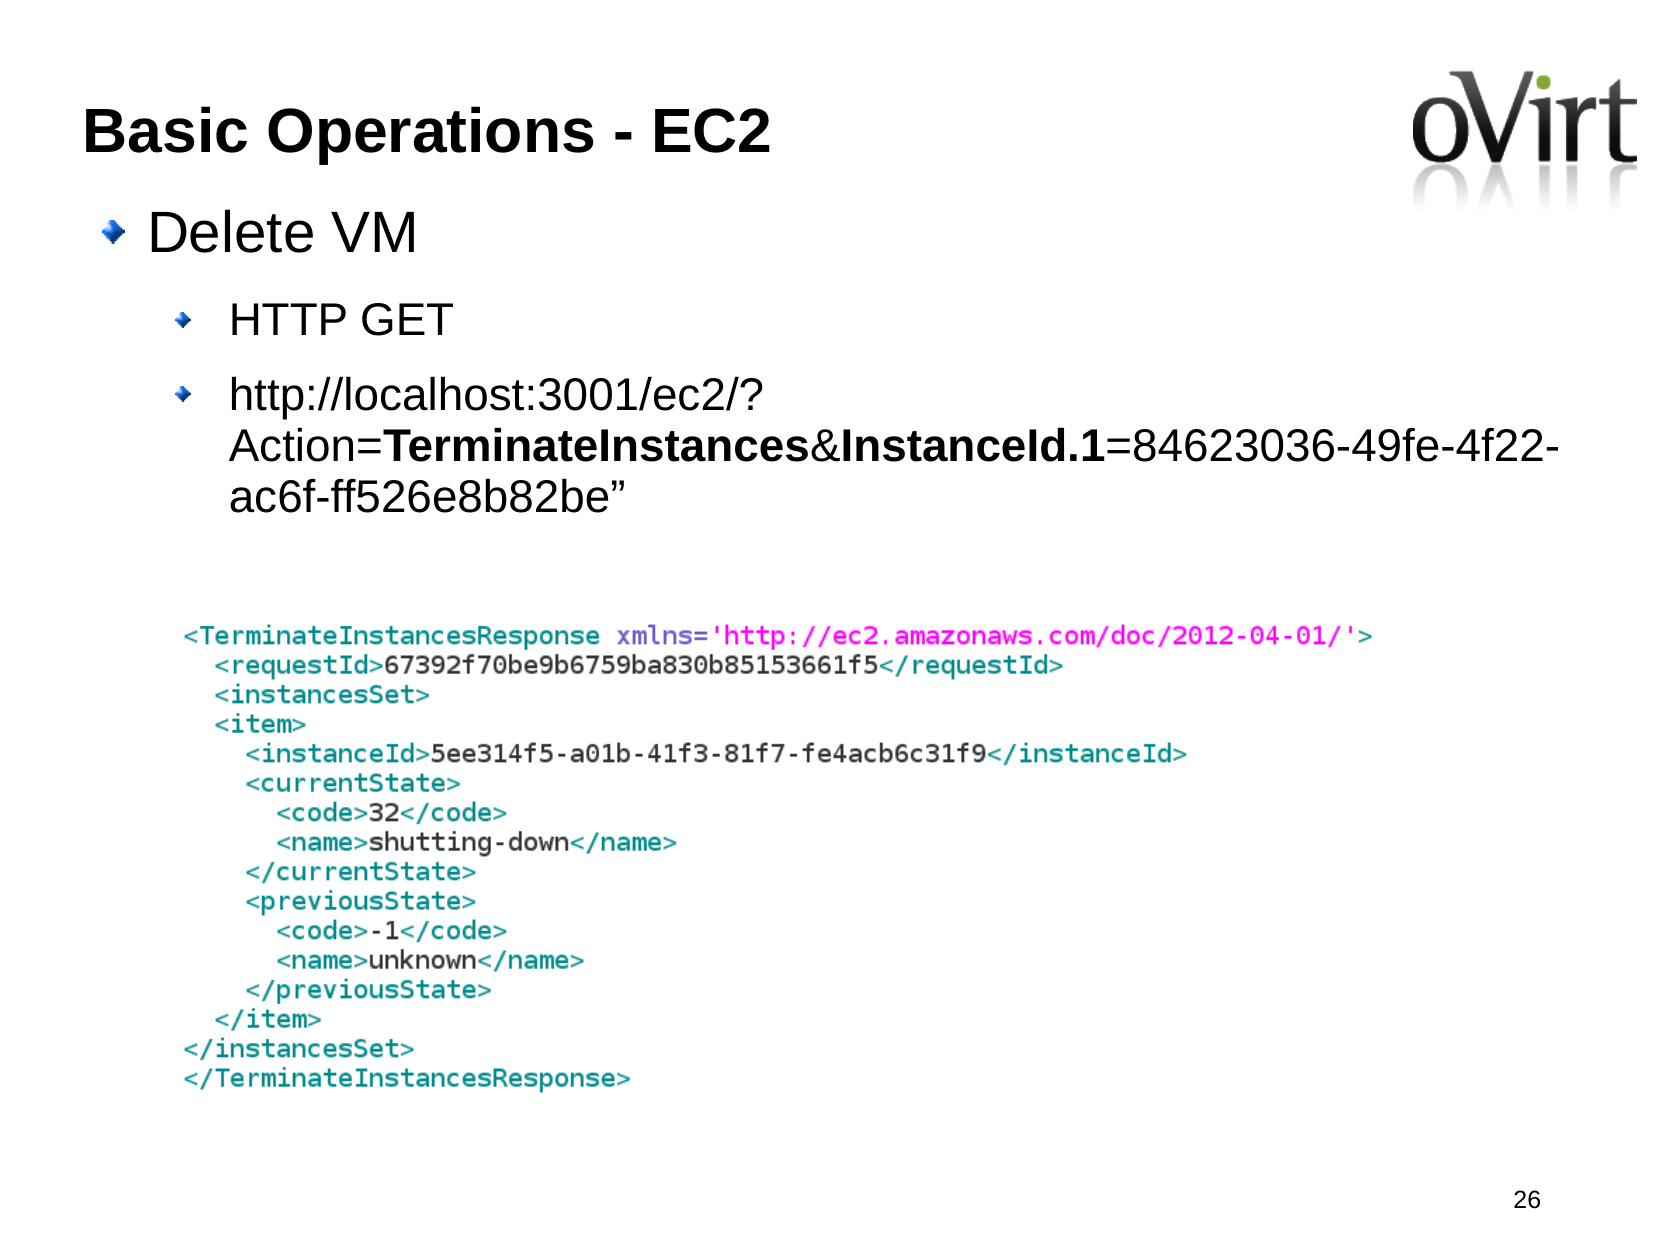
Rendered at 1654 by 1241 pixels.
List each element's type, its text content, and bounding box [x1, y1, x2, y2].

list Delete VM HTTP GET http://localhost:3001/ec2/?Action=TerminateInstances&InstanceId.1=84623036-49fe-4f22-ac6f-ff526e8b82be” [87, 199, 1576, 993]
title Basic Operations - EC2 [82, 37, 1303, 226]
picture [182, 622, 1383, 1094]
picture [1413, 63, 1637, 212]
